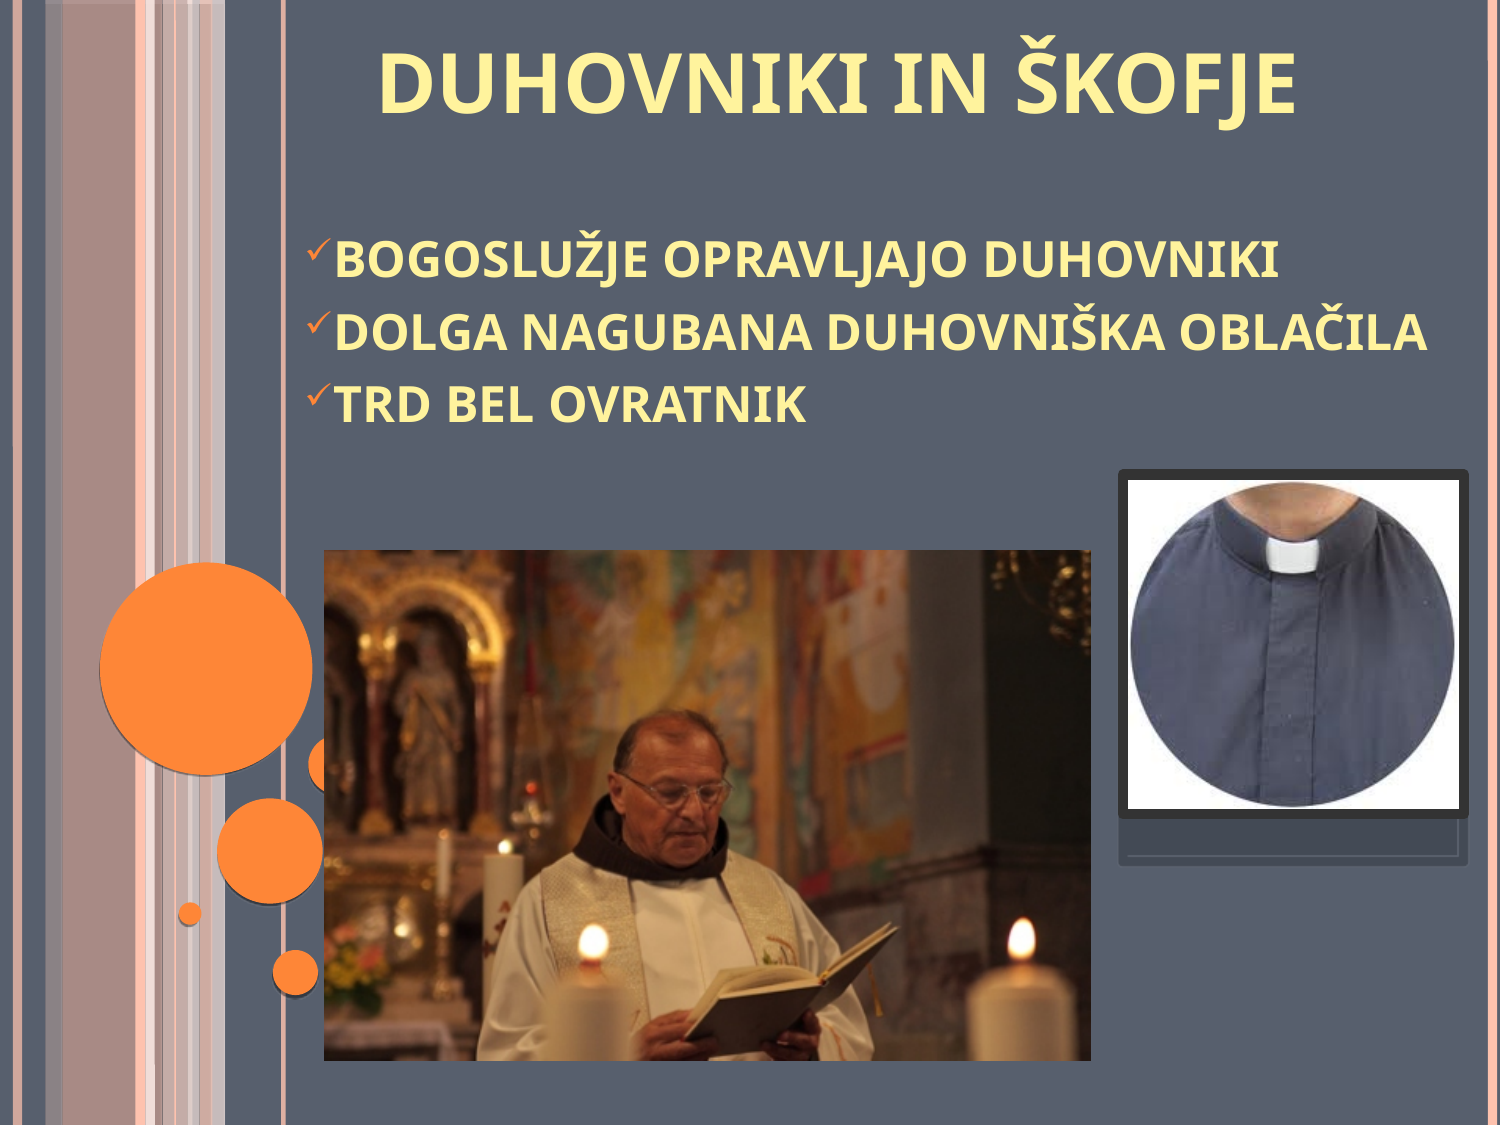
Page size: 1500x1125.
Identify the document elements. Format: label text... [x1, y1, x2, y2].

list BOGOSLUŽJE OPRAVLJAJO DUHOVNIKI DOLGA NAGUBANA DUHOVNIŠKA OBLAČILA TRD BEL OVRATNIK [289, 220, 1465, 1083]
picture [324, 550, 1091, 1061]
title DUHOVNIKI IN ŠKOFJE [360, 0, 1500, 213]
picture [1128, 479, 1459, 810]
